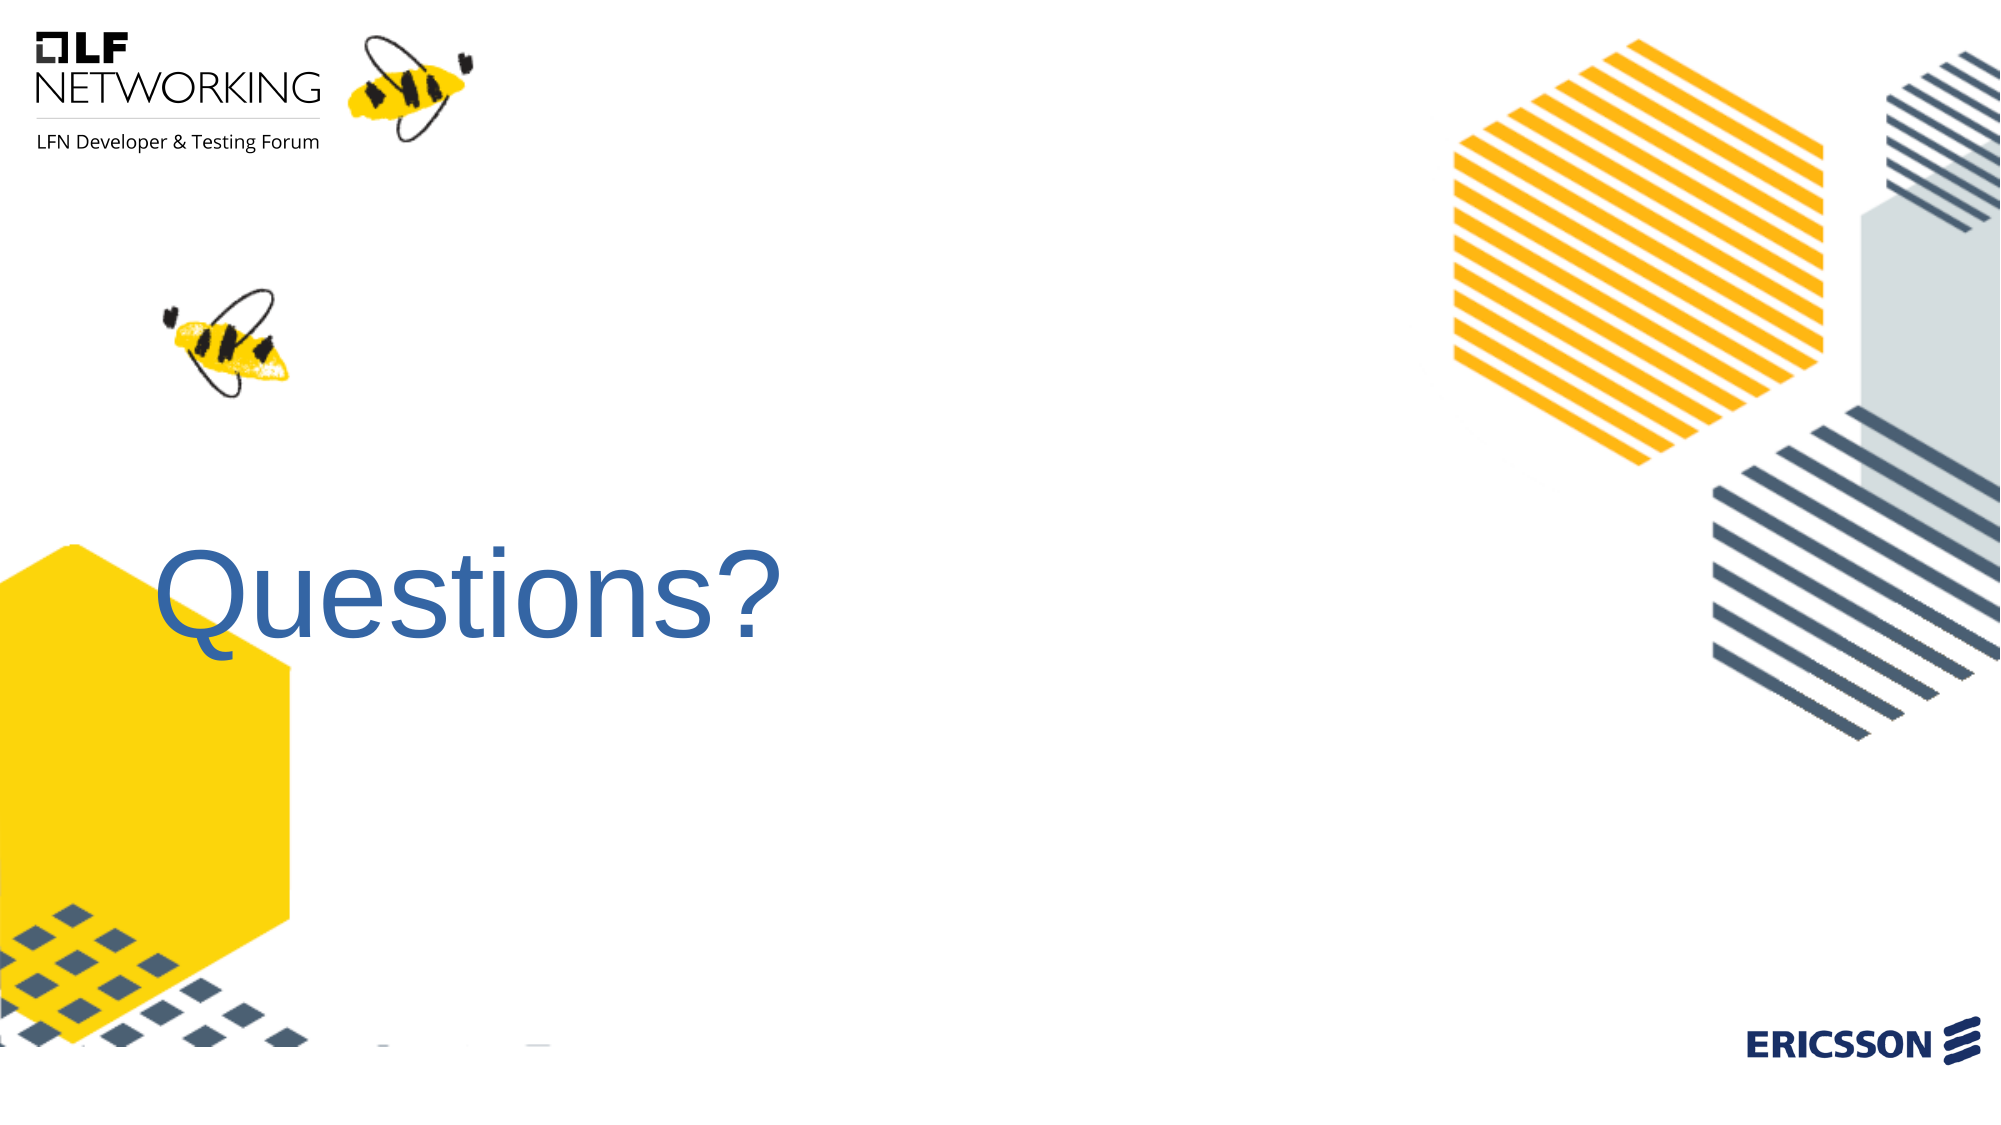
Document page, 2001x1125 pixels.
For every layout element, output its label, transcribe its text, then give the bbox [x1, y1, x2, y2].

title Questions? [137, 203, 1863, 672]
picture [0, 0, 2000, 1116]
